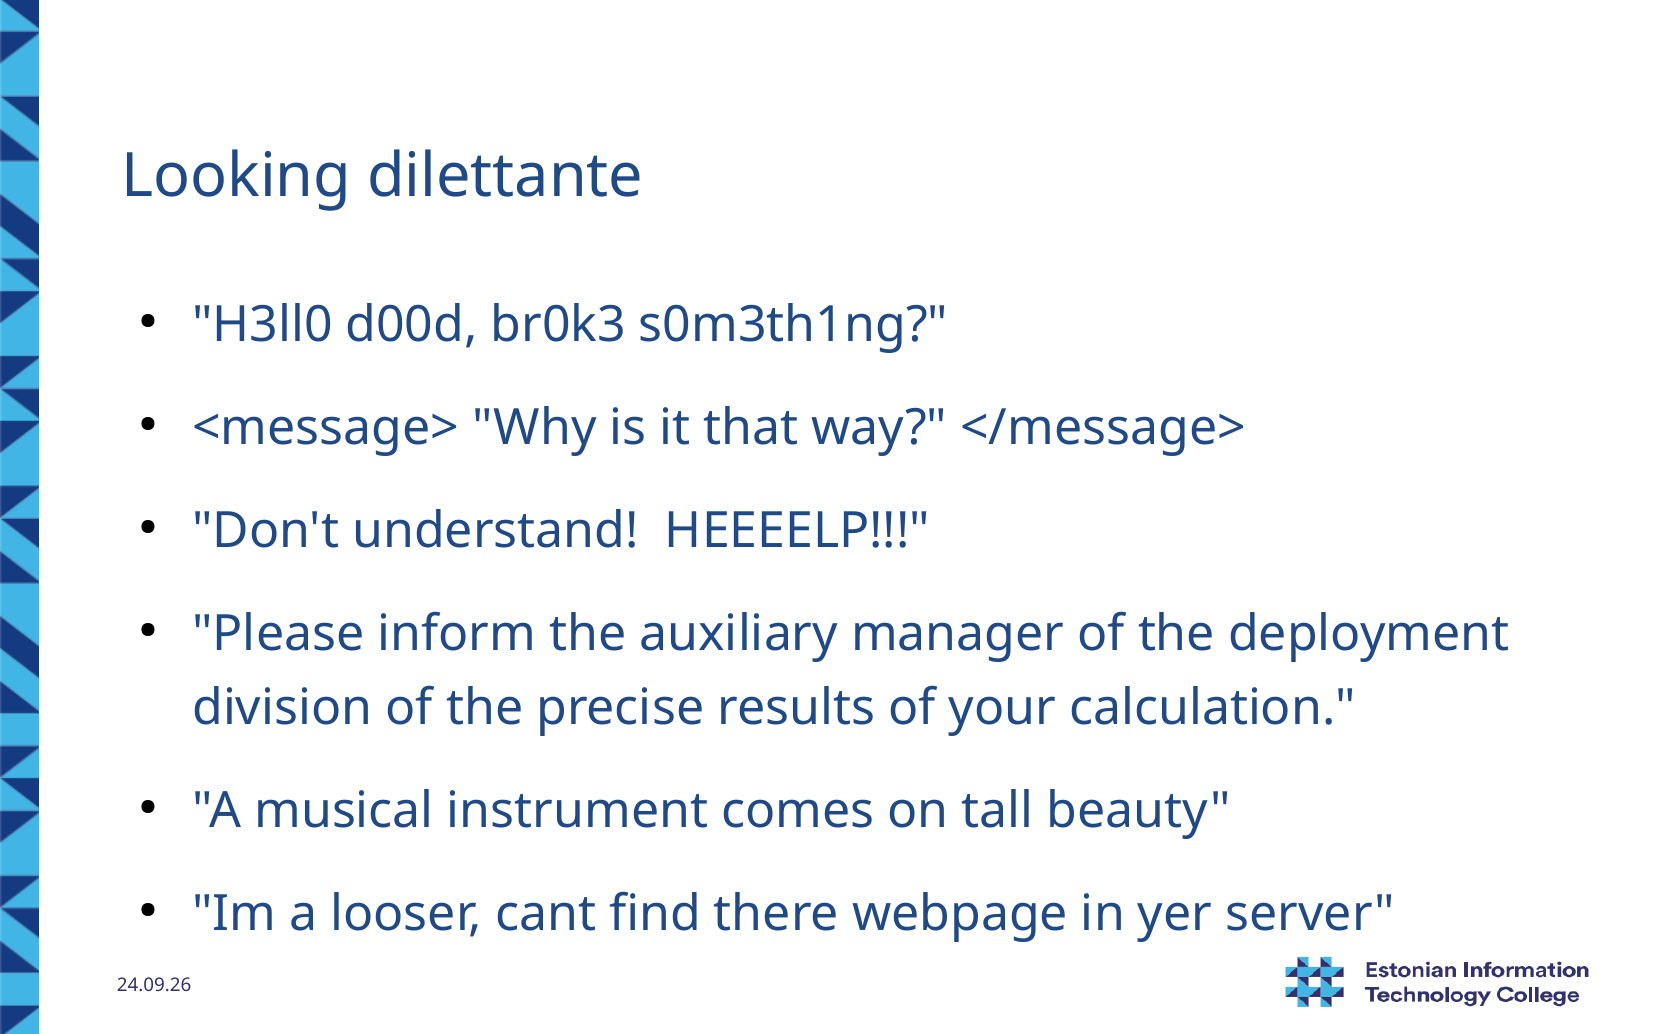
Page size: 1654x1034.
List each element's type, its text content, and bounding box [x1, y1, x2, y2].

title Looking dilettante [121, 85, 1534, 259]
list "H3ll0 d00d, br0k3 s0m3th1ng?" <message> "Why is it that way?" </message> "Don't understand! HEEEELP!!!" "Please inform the auxiliary manager of the deployment division of the precise results of your calculation." "A musical instrument comes on tall beauty" "Im a looser, cant find there webpage in yer server" [121, 287, 1534, 1005]
